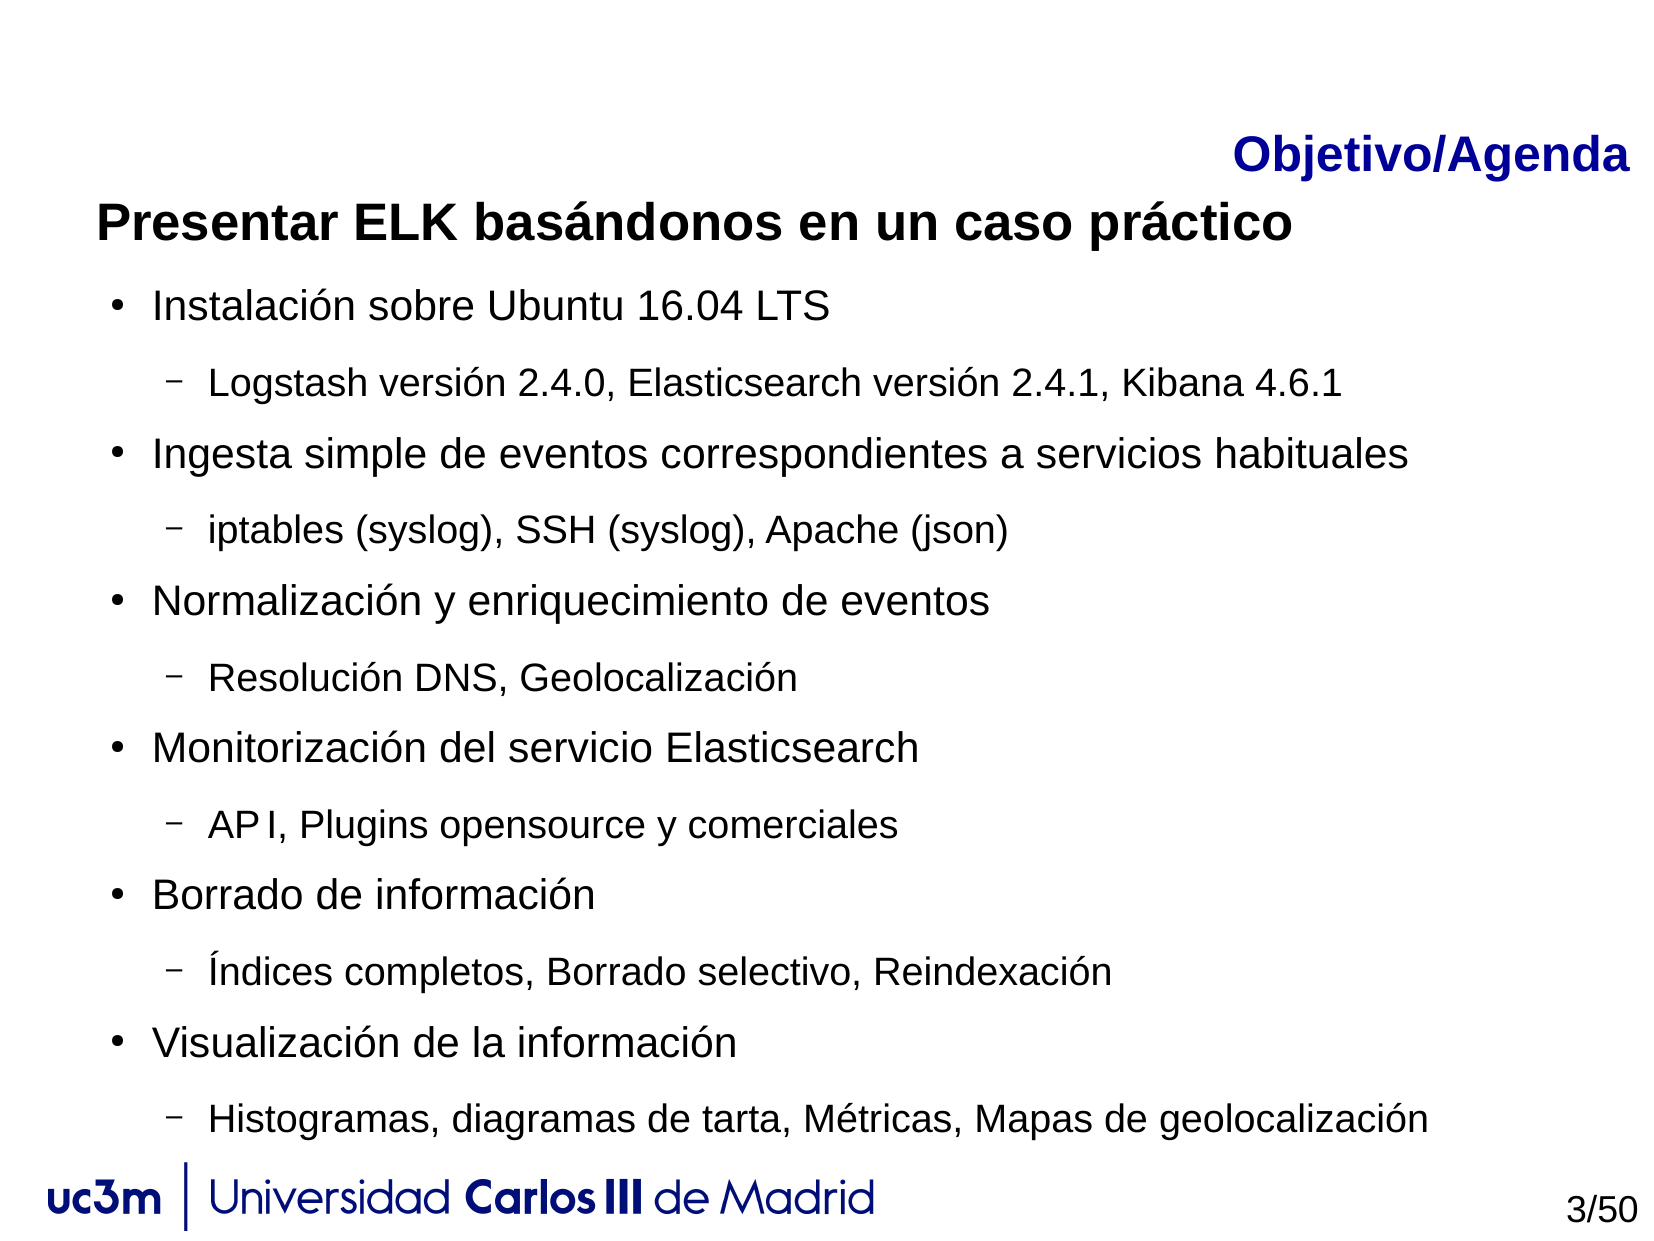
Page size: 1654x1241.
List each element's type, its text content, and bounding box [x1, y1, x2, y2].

picture [11, 1151, 910, 1241]
list Presentar ELK basándonos en un caso práctico Instalación sobre Ubuntu 16.04 LTS Logstash versión 2.4.0, Elasticsearch versión 2.4.1, Kibana 4.6.1 Ingesta simple de eventos correspondientes a servicios habituales iptables (syslog), SSH (syslog), Apache (json) Normalización y enriquecimiento de eventos Resolución DNS, Geolocalización Monitorización del servicio Elasticsearch AP I, Plugins opensource y comerciales Borrado de información Índices completos, Borrado selectivo, Reindexación Visualización de la información Histogramas, diagramas de tarta, Métricas, Mapas de geolocalización [95, 192, 1584, 1147]
title Objetivo/Agenda [366, 0, 1630, 182]
